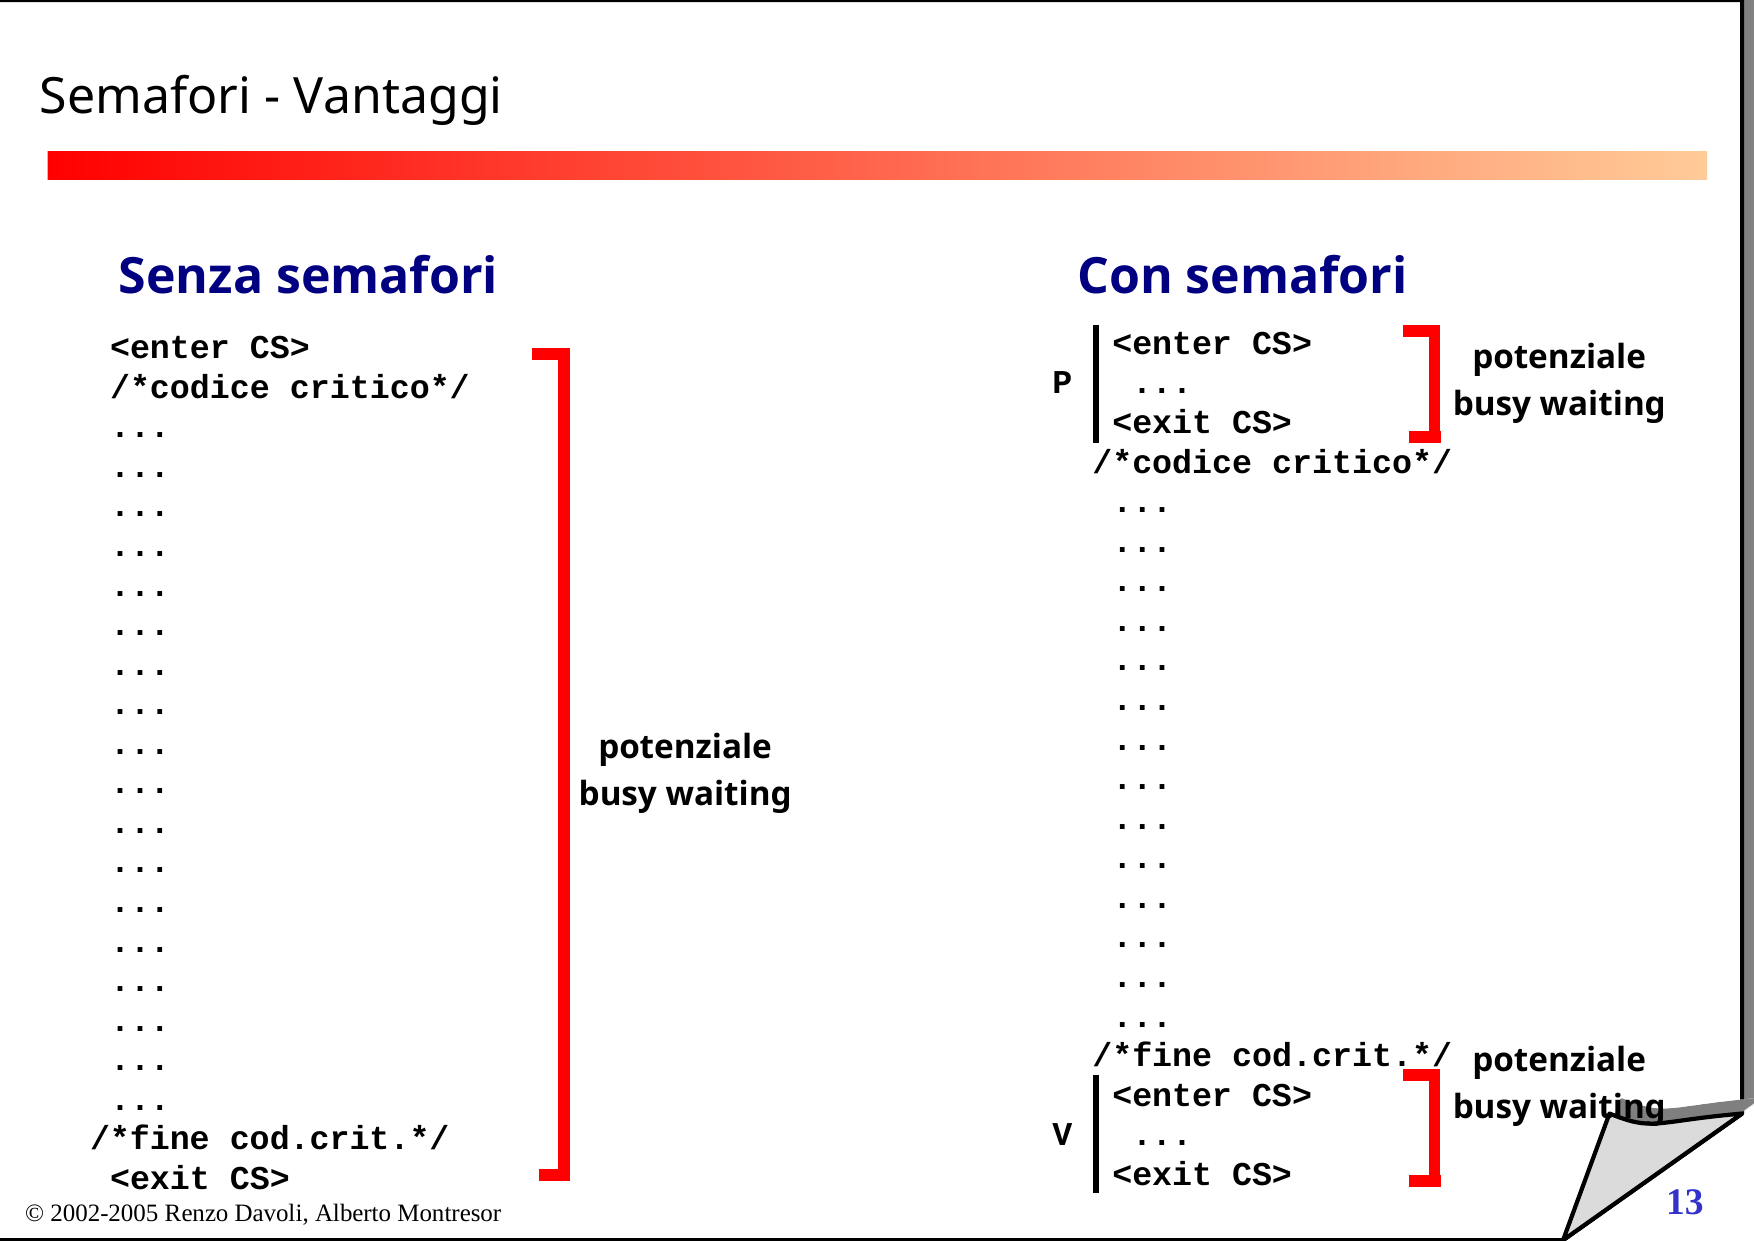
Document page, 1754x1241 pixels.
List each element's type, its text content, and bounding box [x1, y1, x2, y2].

title Semafori - Vantaggi [39, 49, 1713, 144]
text_box potenziale busy waiting [1452, 330, 1694, 429]
text_box Senza semafori [119, 236, 577, 298]
text_box <enter CS> /*codice critico*/ ... ... ... ... ... ... ... ... ... ... ... ... ... ... ... ... ... ... /*fine cod.crit.*/ <exit CS> [50, 329, 627, 1229]
text_box Con semafori [1077, 236, 1470, 298]
text_box <enter CS> P ... <exit CS> /*codice critico*/ ... ... ... ... ... ... ... ... ... ... ... ... ... ... /*fine cod.crit.*/ <enter CS> V ... <exit CS> [1052, 324, 1629, 1225]
text_box potenziale busy waiting [1452, 1033, 1694, 1131]
text_box potenziale busy waiting [578, 720, 820, 818]
